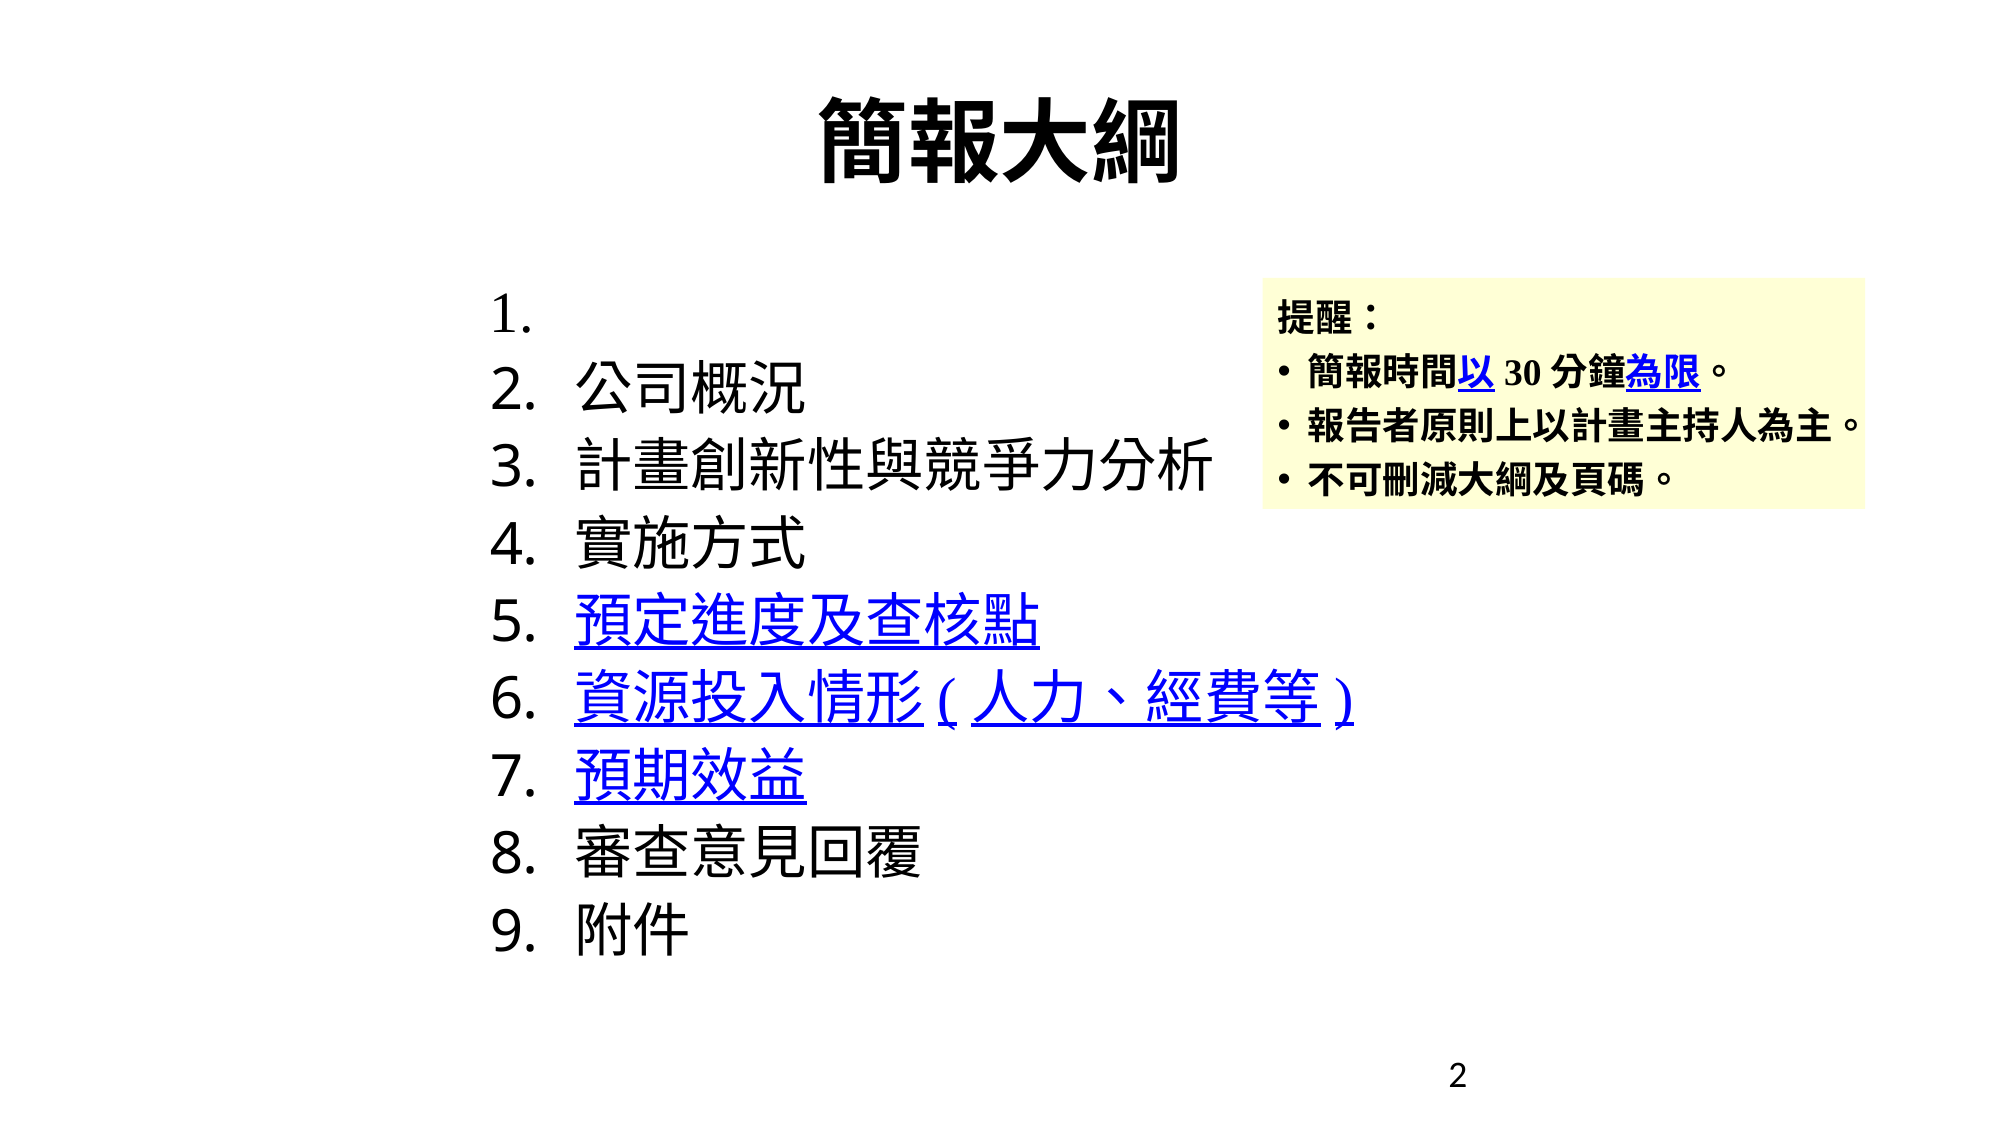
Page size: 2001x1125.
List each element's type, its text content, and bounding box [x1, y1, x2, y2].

text_box 公司概況 計畫創新性與競爭力分析 實施方式 預定進度及查核點 資源投入情形(人力、經費等) 預期效益 審查意見回覆 附件 [324, 267, 1675, 1043]
title 簡報大綱 [99, 45, 1900, 233]
text_box 提醒： 簡報時間以30分鐘為限。 報告者原則上以計畫主持人為主。 不可刪減大綱及頁碼。 [1263, 278, 1865, 509]
text_box 2 [1433, 1042, 1900, 1103]
